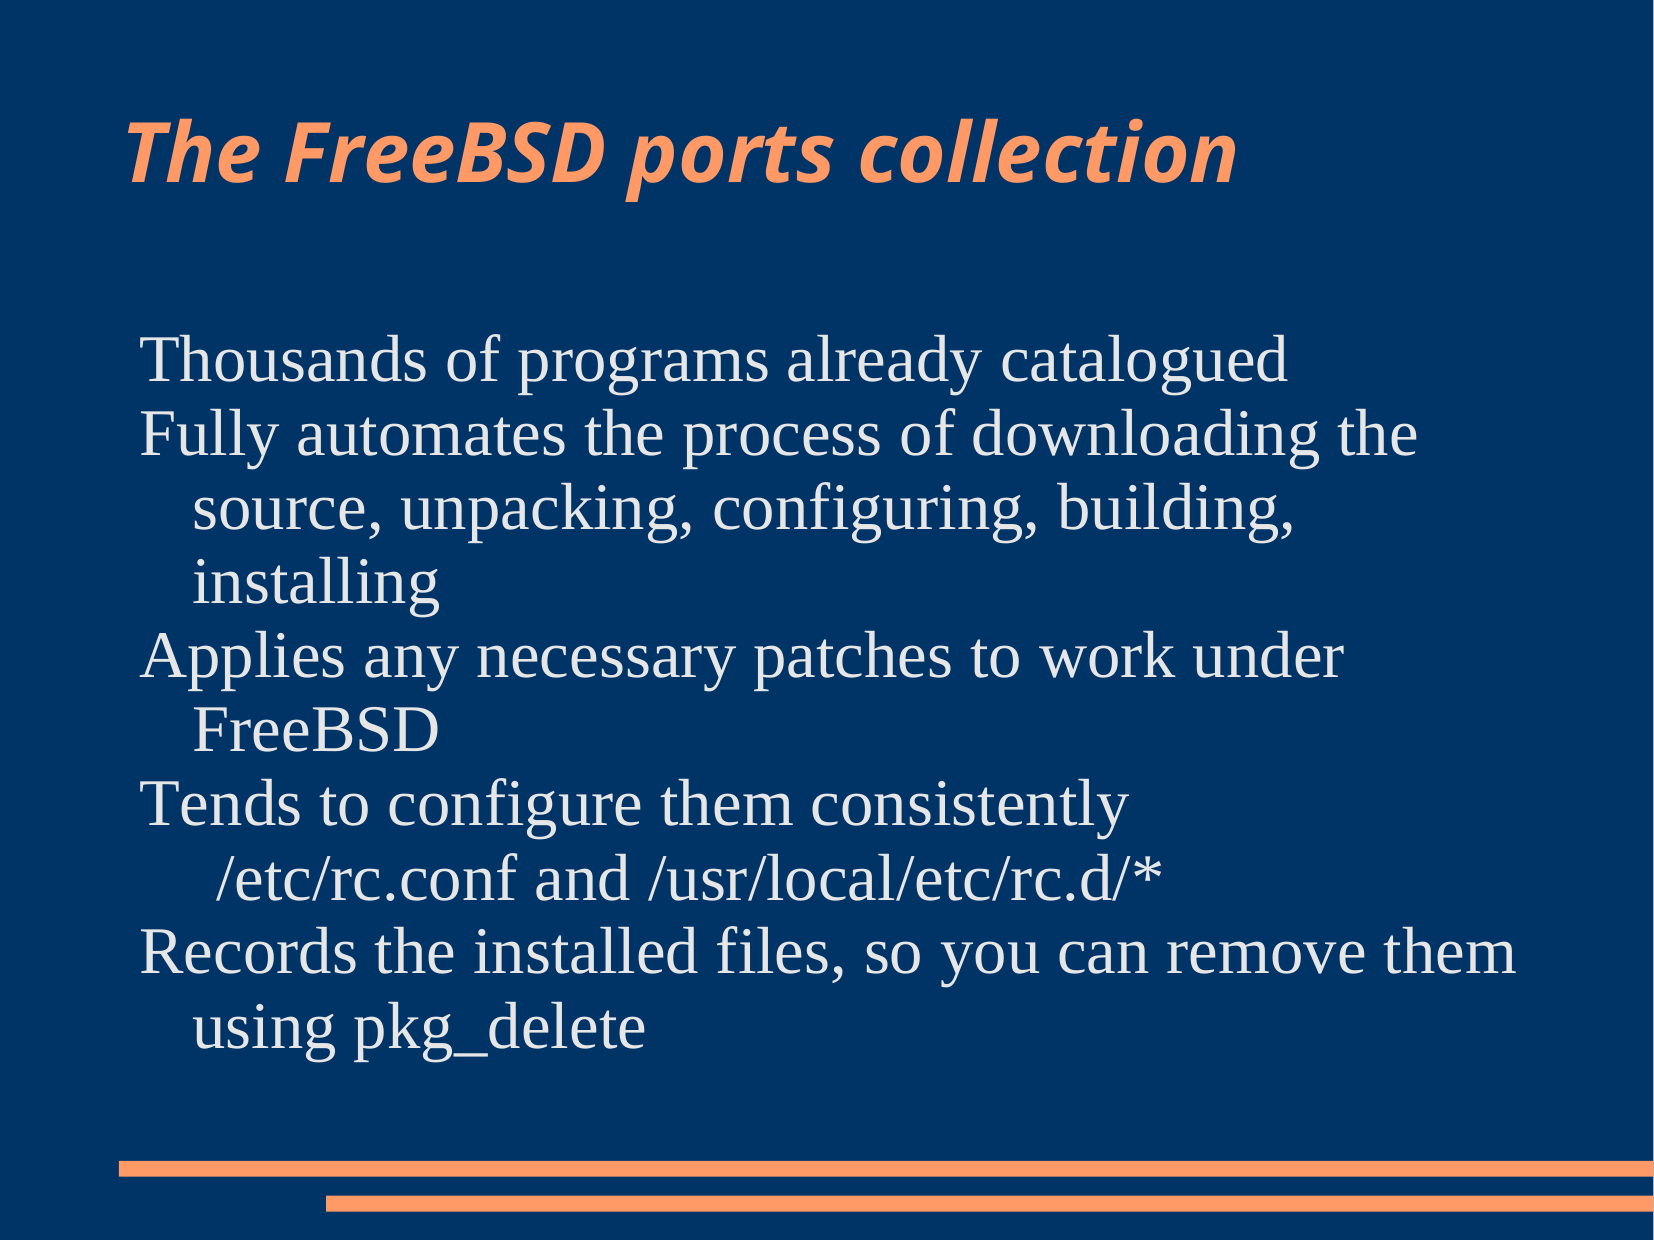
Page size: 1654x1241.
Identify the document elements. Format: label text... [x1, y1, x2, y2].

list Thousands of programs already catalogued Fully automates the process of downloading the source, unpacking, configuring, building, installing Applies any necessary patches to work under FreeBSD Tends to configure them consistently /etc/rc.conf and /usr/local/etc/rc.d/* Records the installed files, so you can remove them using pkg_delete [121, 322, 1561, 1132]
title The FreeBSD ports collection [121, 46, 1534, 254]
